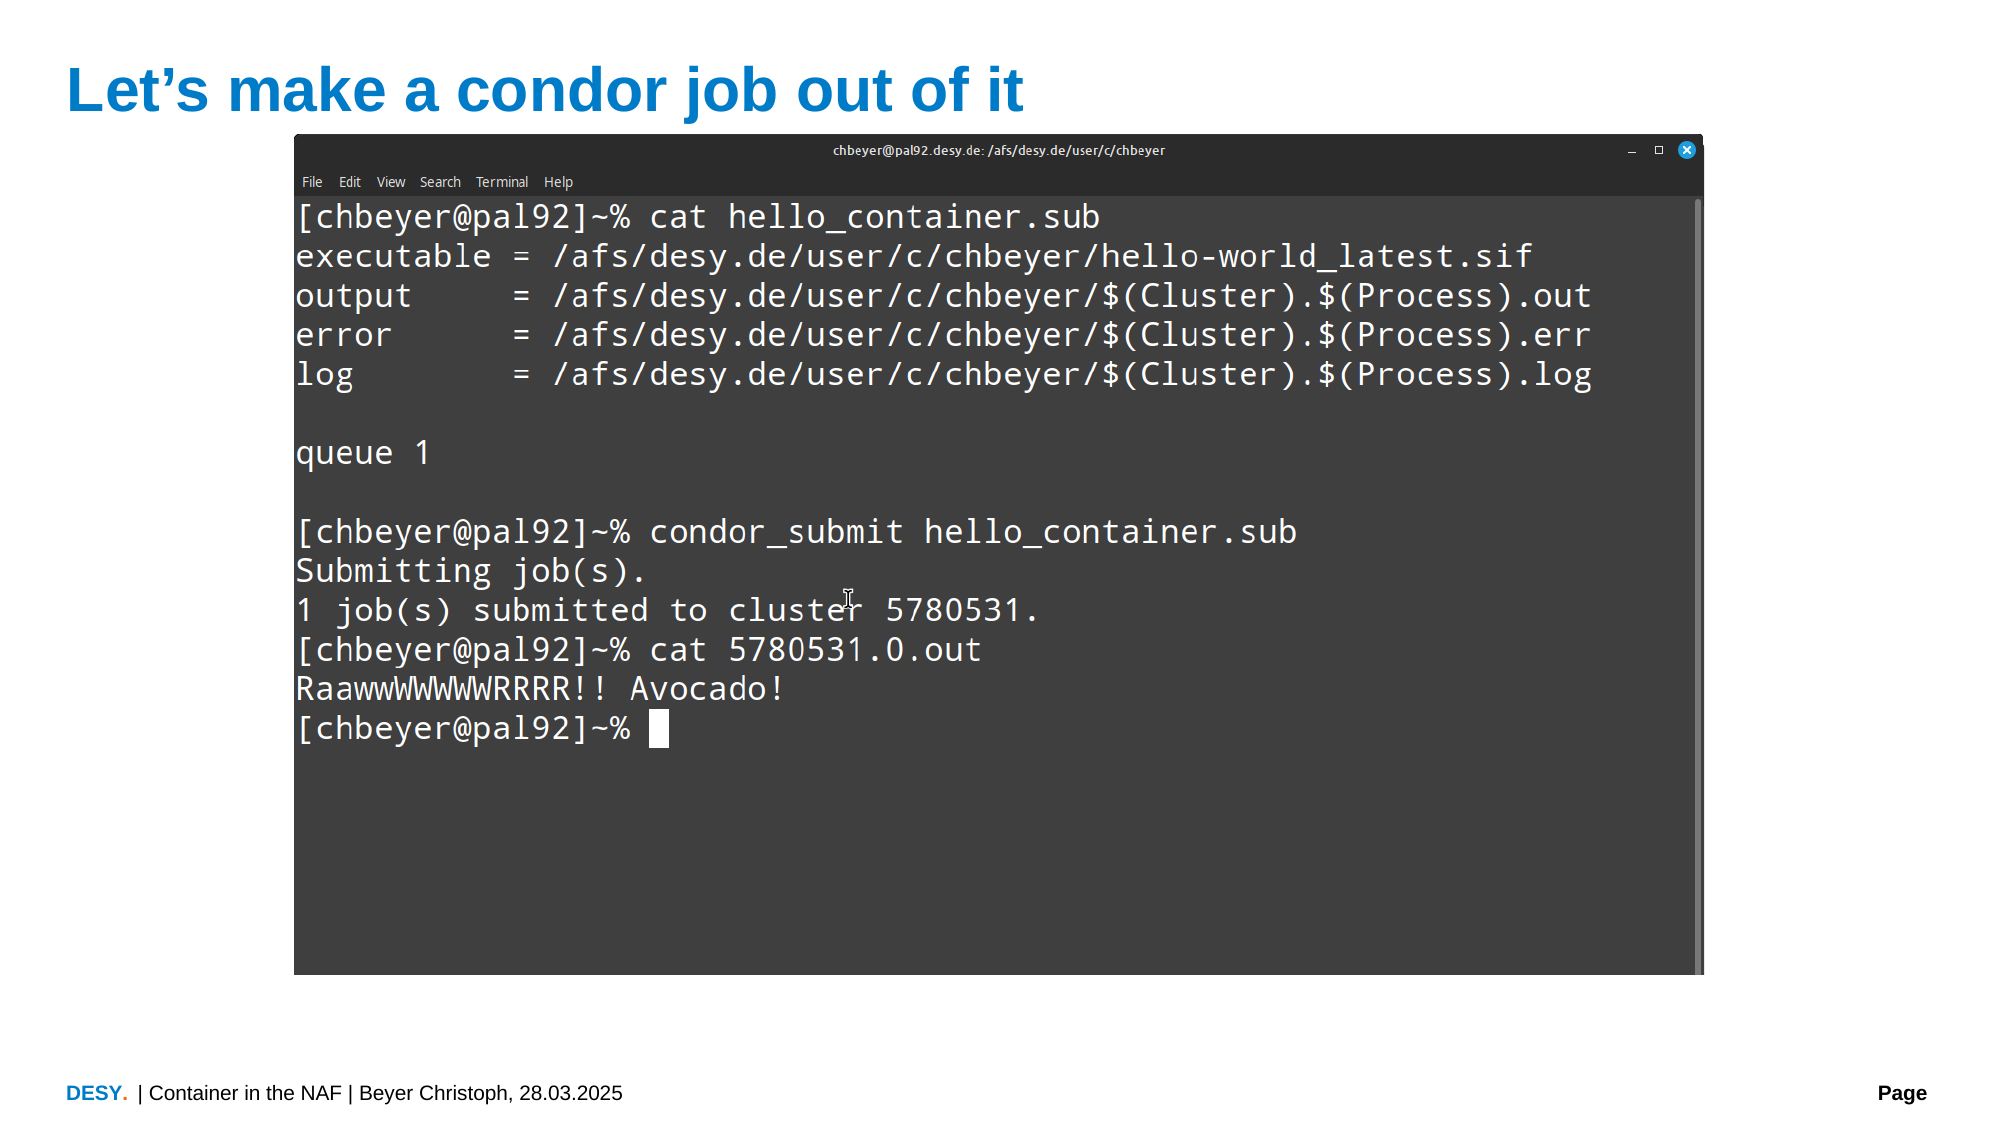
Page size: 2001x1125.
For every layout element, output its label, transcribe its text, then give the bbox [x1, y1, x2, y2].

picture [294, 134, 1705, 975]
title Let’s make a condor job out of it [66, 57, 1933, 132]
